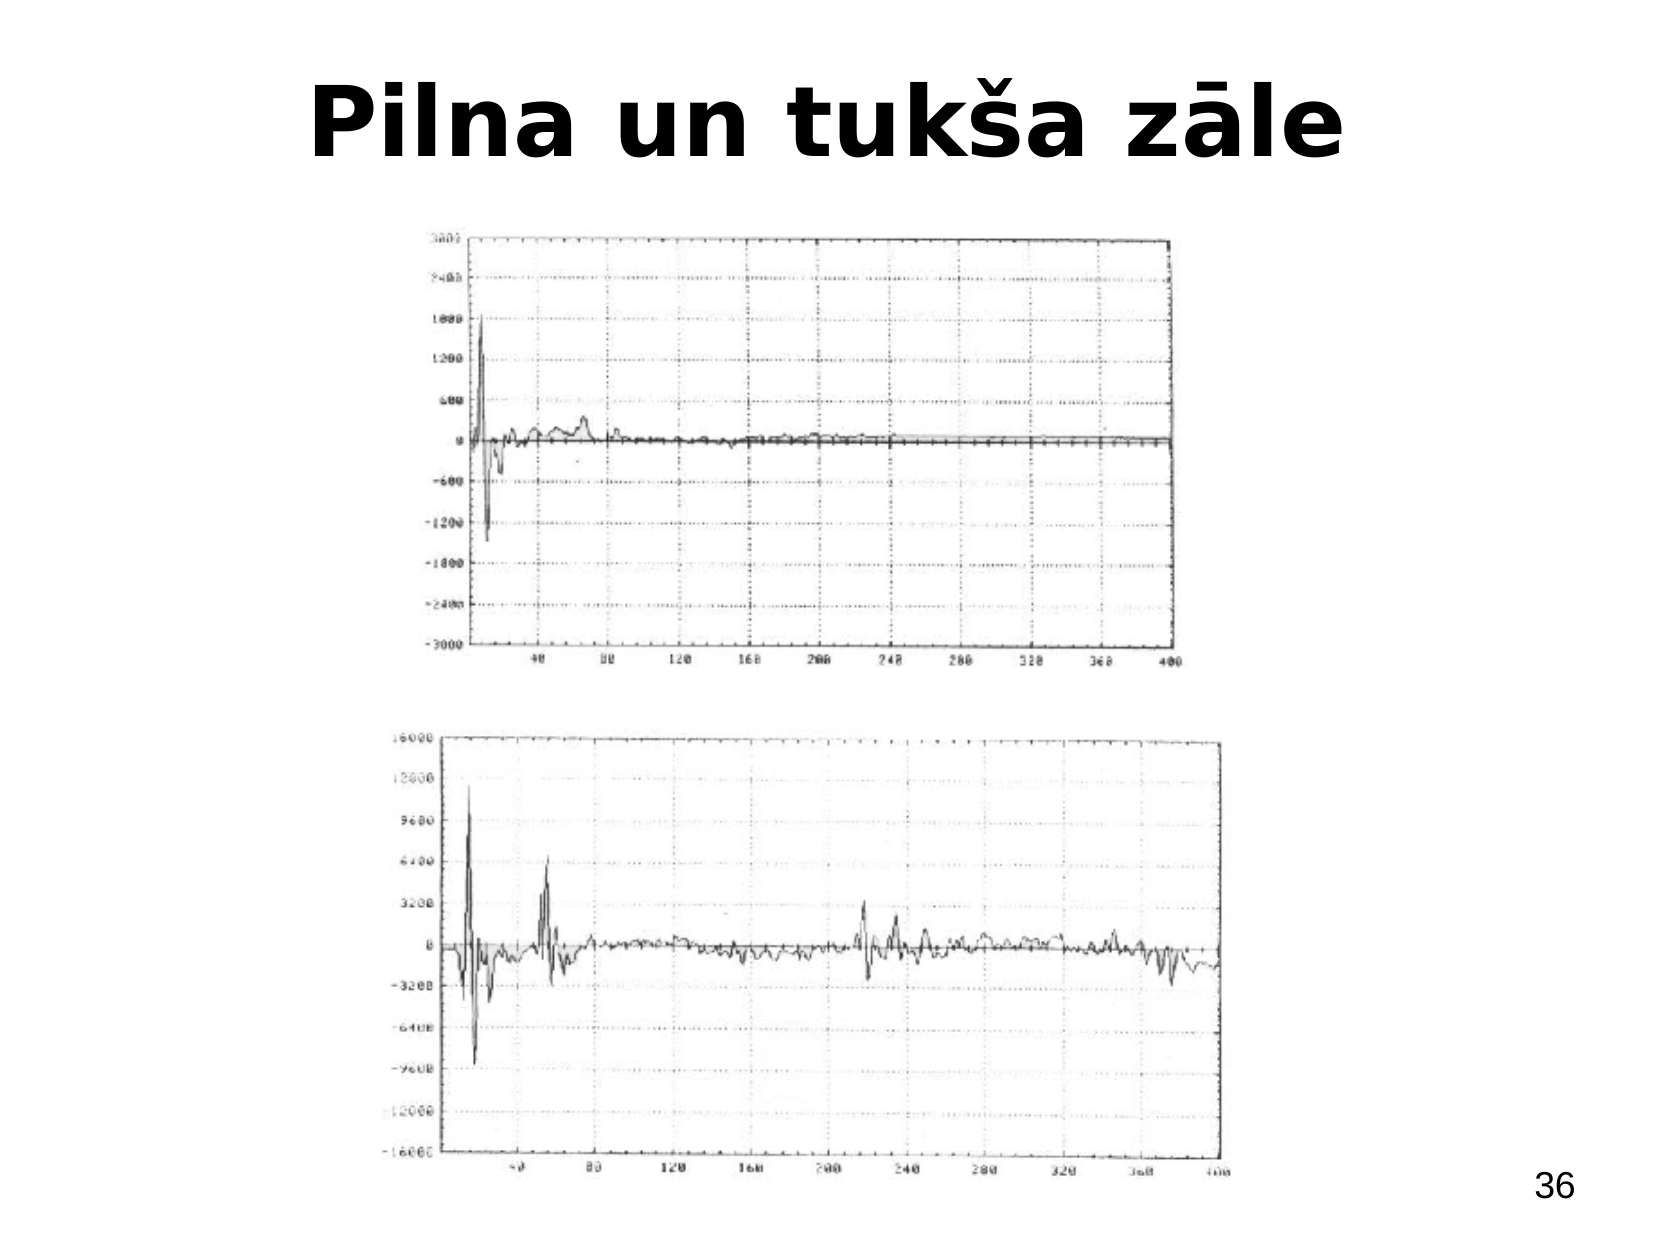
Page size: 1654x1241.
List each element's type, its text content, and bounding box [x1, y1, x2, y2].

title Pilna un tukša zāle [82, 49, 1571, 196]
picture [375, 726, 1245, 1185]
picture [419, 224, 1201, 683]
